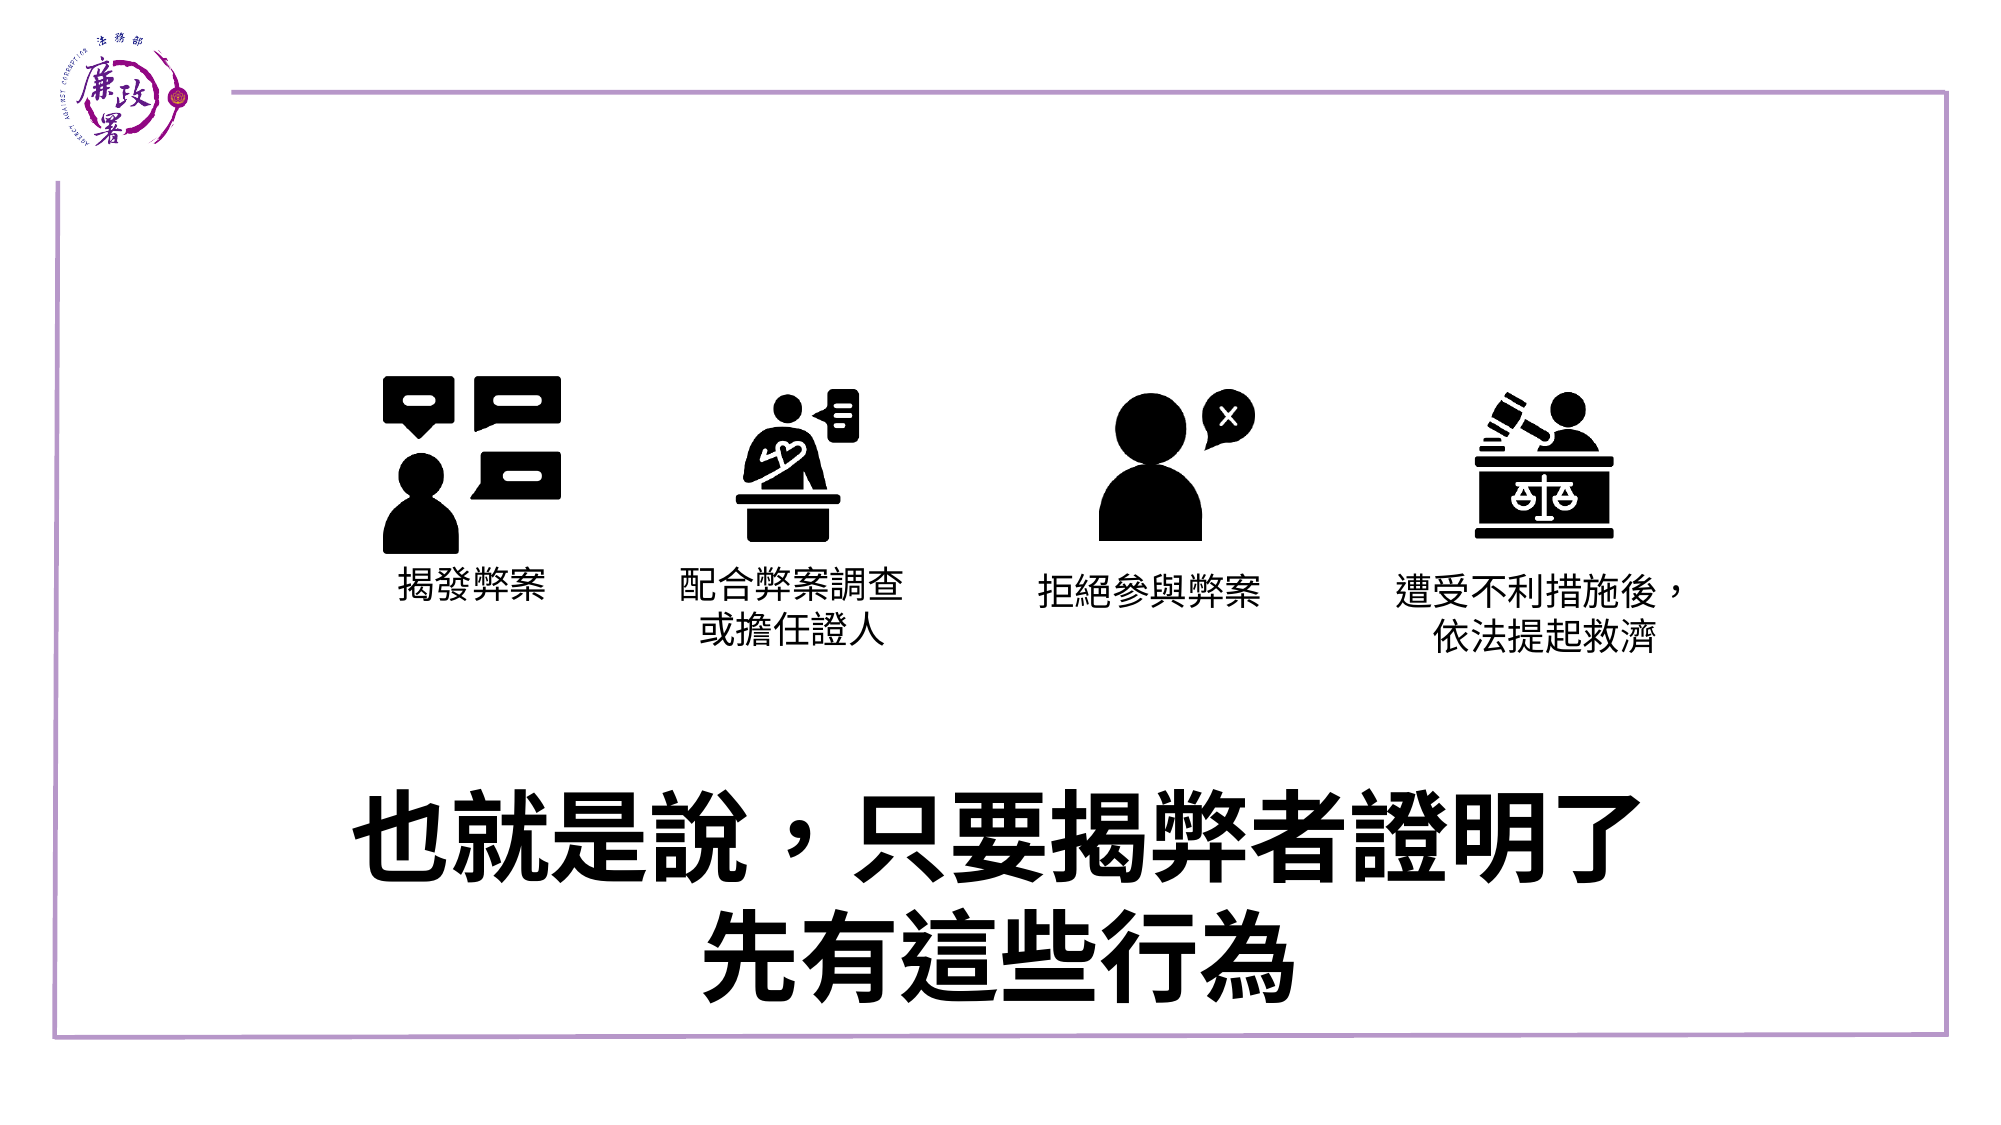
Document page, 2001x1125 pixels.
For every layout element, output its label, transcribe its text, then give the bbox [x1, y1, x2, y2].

text_box 也就是說，只要揭弊者證明了 先有這些行為 [335, 767, 1665, 1023]
text_box 遭受不利措施後， 依法提起救濟 [1380, 560, 1711, 666]
text_box 揭發弊案 [382, 553, 563, 614]
text_box 配合弊案調查 或擔任證人 [664, 553, 920, 659]
picture [60, 32, 188, 146]
text_box 拒絕參與弊案 [1022, 560, 1278, 621]
picture [383, 376, 561, 553]
picture [708, 376, 886, 553]
picture [1468, 389, 1620, 541]
picture [1099, 389, 1255, 541]
